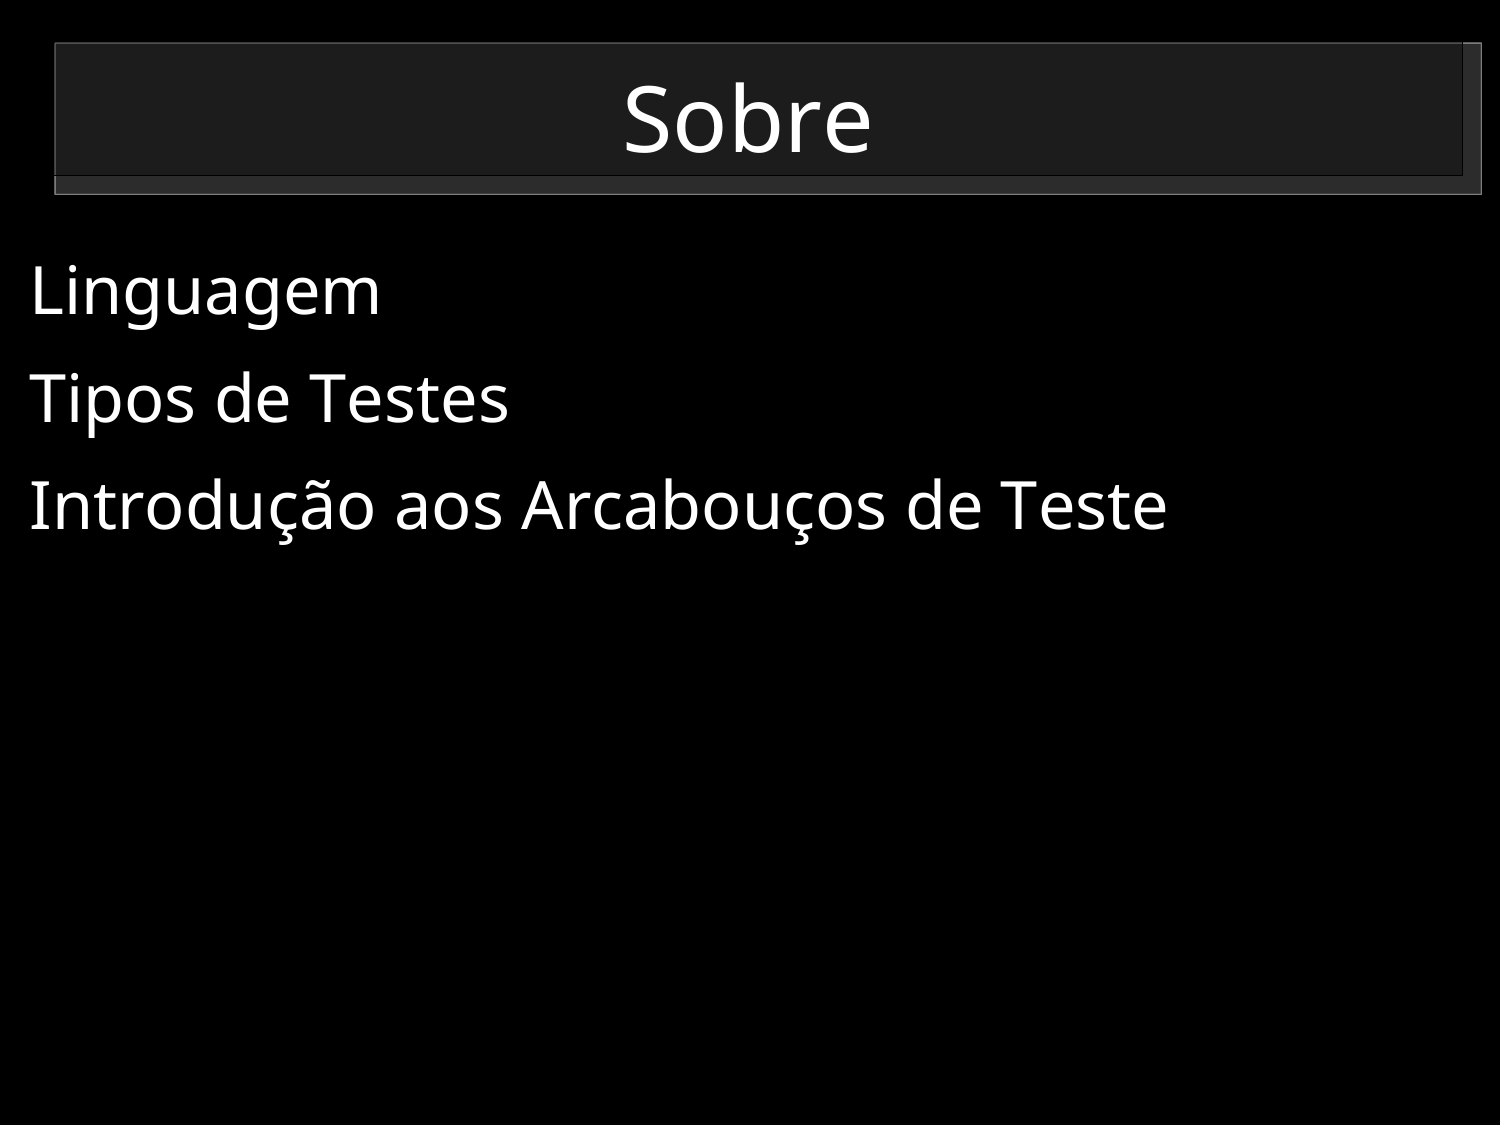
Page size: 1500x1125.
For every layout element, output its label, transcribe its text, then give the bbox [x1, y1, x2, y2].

list Linguagem Tipos de Testes Introdução aos Arcabouços de Teste [29, 243, 1468, 1072]
title Sobre [29, 31, 1468, 203]
